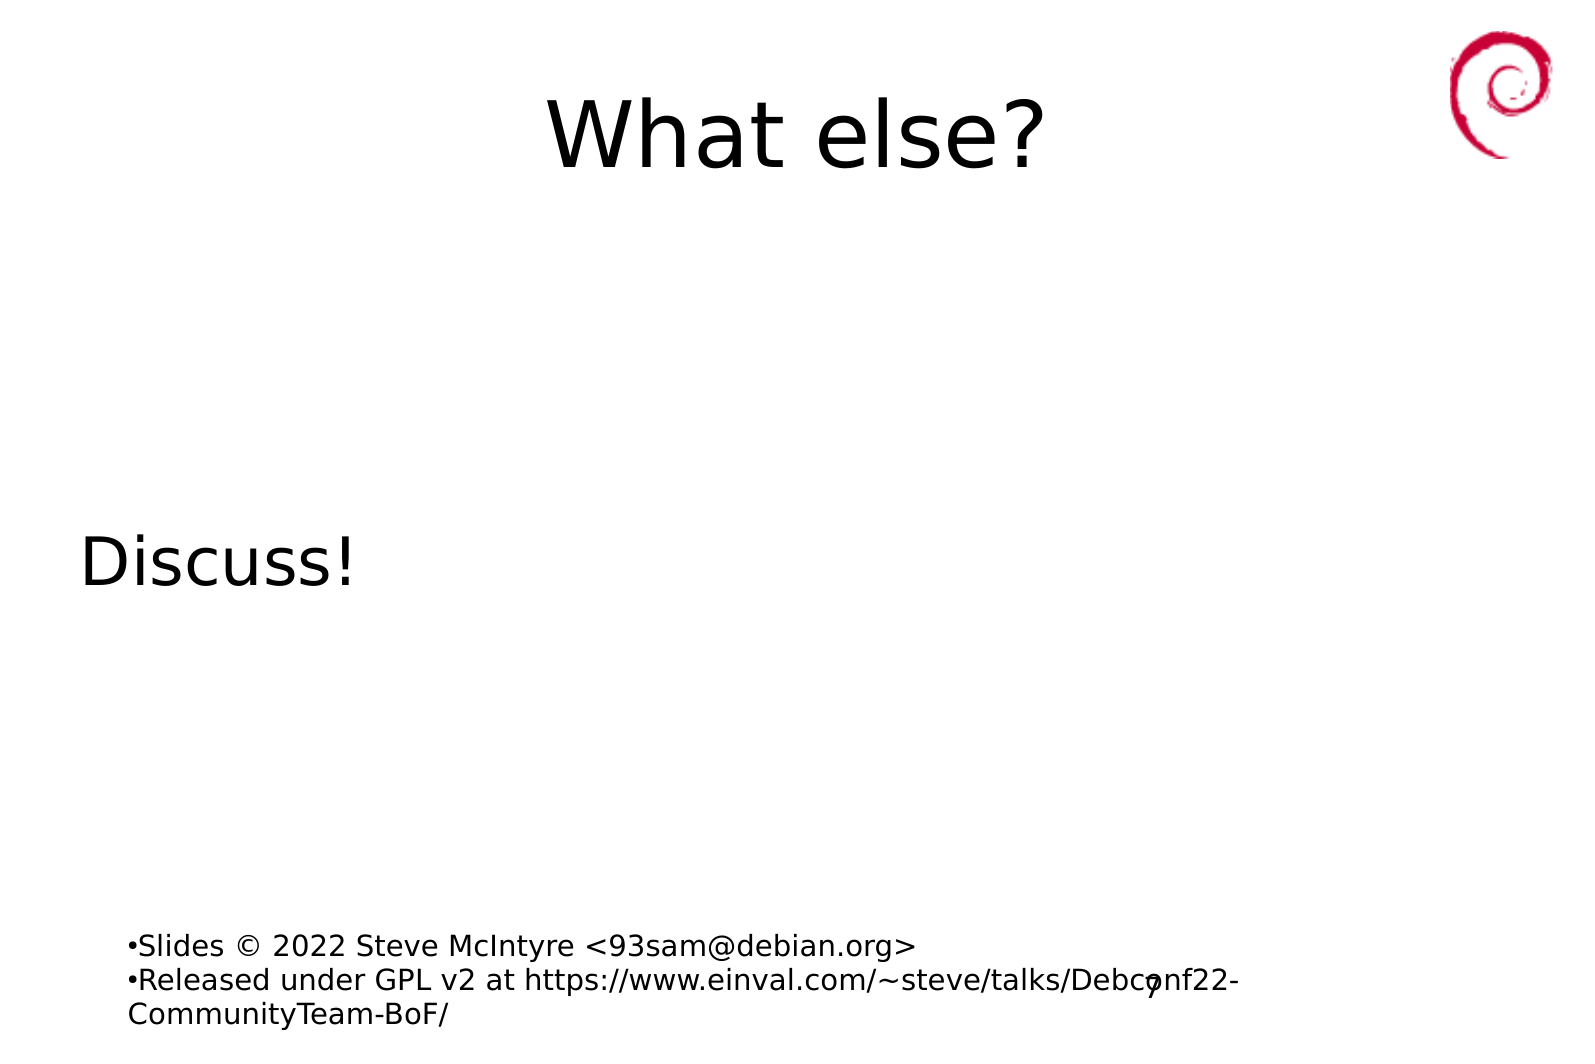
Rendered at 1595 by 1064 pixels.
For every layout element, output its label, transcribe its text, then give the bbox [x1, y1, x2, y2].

title What else? [79, 42, 1515, 220]
list Discuss! [79, 248, 1515, 951]
text_box [1143, 968, 1515, 1043]
text_box Slides © 2022 Steve McIntyre <93sam@debian.org> Released under GPL v2 at https://www.einval.com/~steve/talks/Debconf22-CommunityTeam-BoF/ [113, 921, 1486, 1040]
